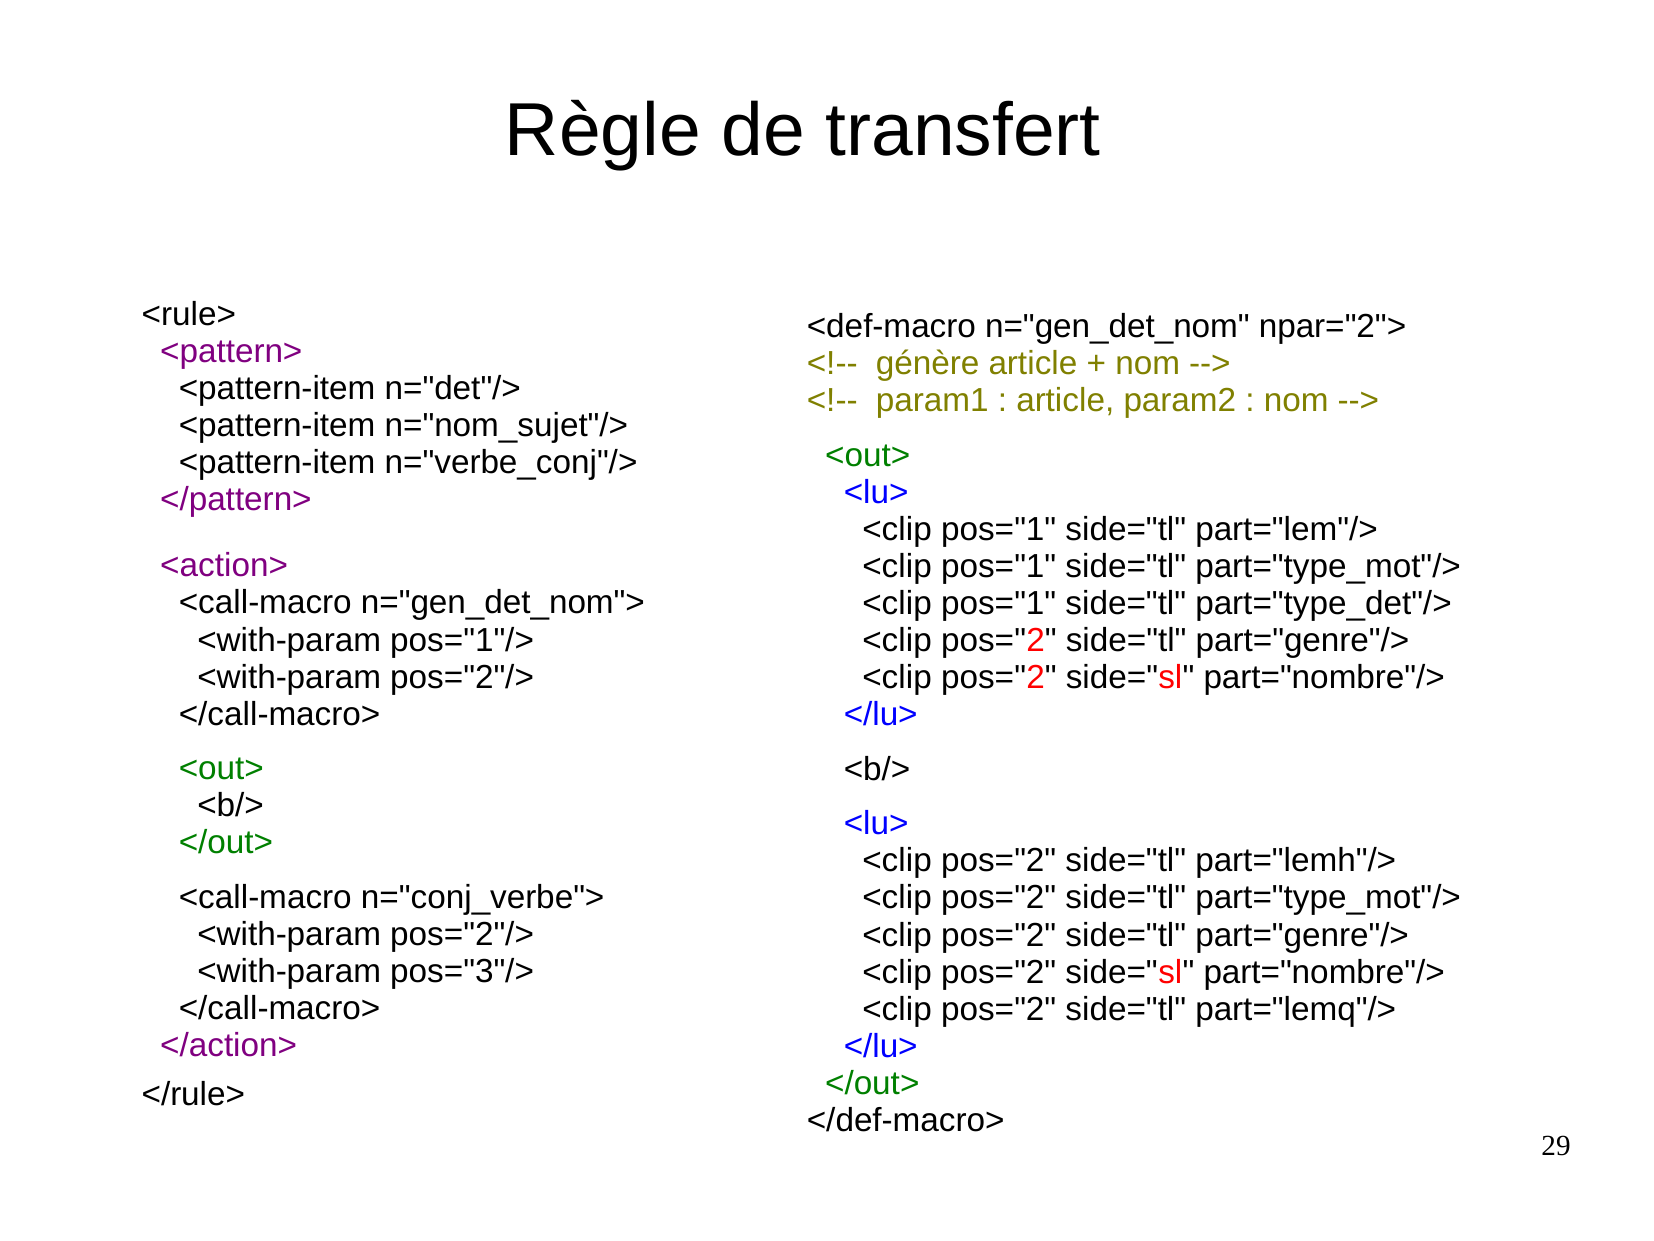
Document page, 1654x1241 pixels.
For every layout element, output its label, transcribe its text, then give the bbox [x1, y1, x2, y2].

title Règle de transfert [118, 70, 1489, 189]
list <rule> <pattern> <pattern-item n="det"/> <pattern-item n="nom_sujet"/> <pattern-item n="verbe_conj"/> </pattern> <action> <call-macro n="gen_det_nom"> <with-param pos="1"/> <with-param pos="2"/> </call-macro> <out> <b/> </out> <call-macro n="conj_verbe"> <with-param pos="2"/> <with-param pos="3"/> </call-macro> </action> </rule> [141, 295, 697, 1146]
list <def-macro n="gen_det_nom" npar="2"> <!-- génère article + nom --> <!-- param1 : article, param2 : nom --> <out> <lu> <clip pos="1" side="tl" part="lem"/> <clip pos="1" side="tl" part="type_mot"/> <clip pos="1" side="tl" part="type_det"/> <clip pos="2" side="tl" part="genre"/> <clip pos="2" side="sl" part="nombre"/> </lu> <b/> <lu> <clip pos="2" side="tl" part="lemh"/> <clip pos="2" side="tl" part="type_mot"/> <clip pos="2" side="tl" part="genre"/> <clip pos="2" side="sl" part="nombre"/> <clip pos="2" side="tl" part="lemq"/> </lu> </out> </def-macro> [806, 307, 1494, 1197]
